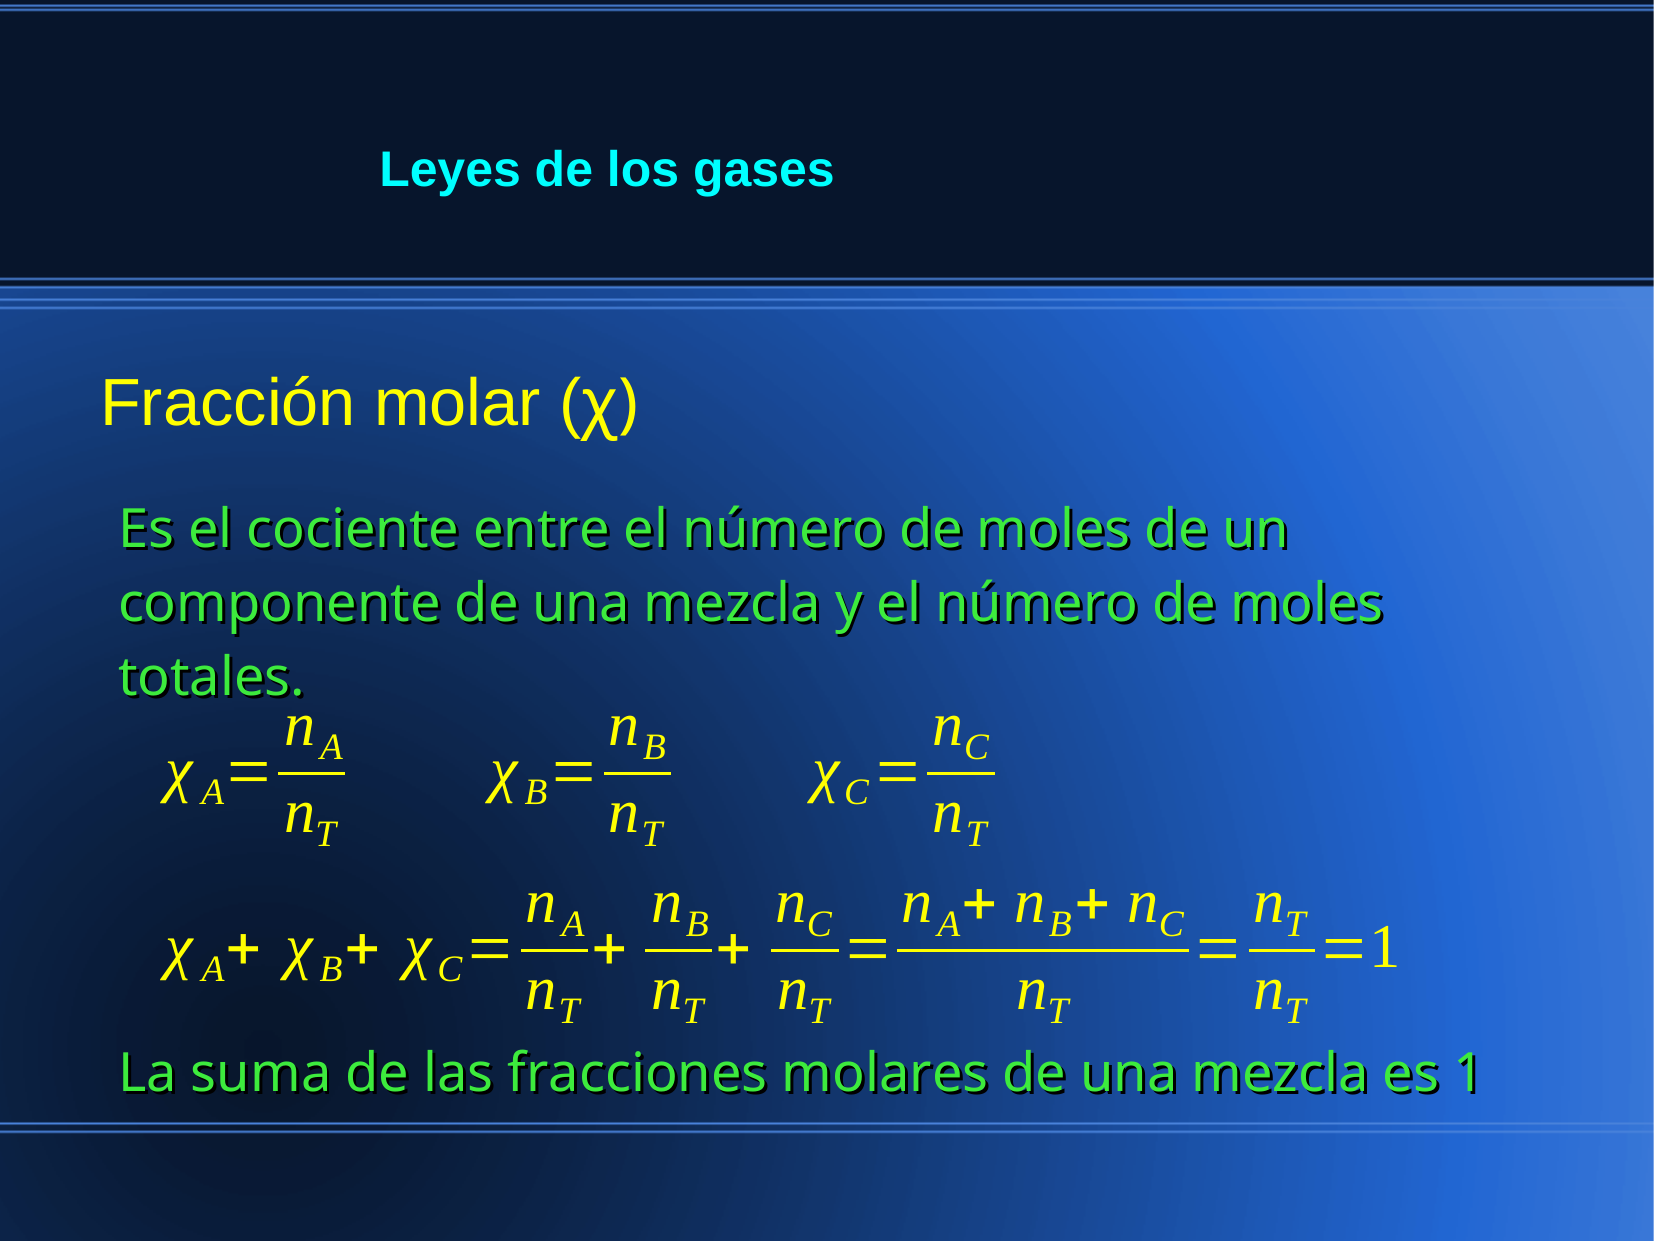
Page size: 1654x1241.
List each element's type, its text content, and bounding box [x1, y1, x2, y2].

chart [199, 688, 209, 692]
chart [149, 866, 1407, 1033]
chart [149, 688, 355, 857]
text_box La suma de las fracciones molares de una mezcla es 1 [118, 1033, 1536, 1161]
picture [0, 0, 1654, 1241]
chart [474, 688, 680, 857]
title Leyes de los gases [32, 118, 1182, 220]
chart [149, 688, 160, 692]
chart [797, 688, 1005, 857]
list Fracción molar (χ) [29, 354, 1565, 462]
text_box Es el cociente entre el número de moles de un componente de una mezcla y el número de moles totales. [118, 489, 1565, 680]
